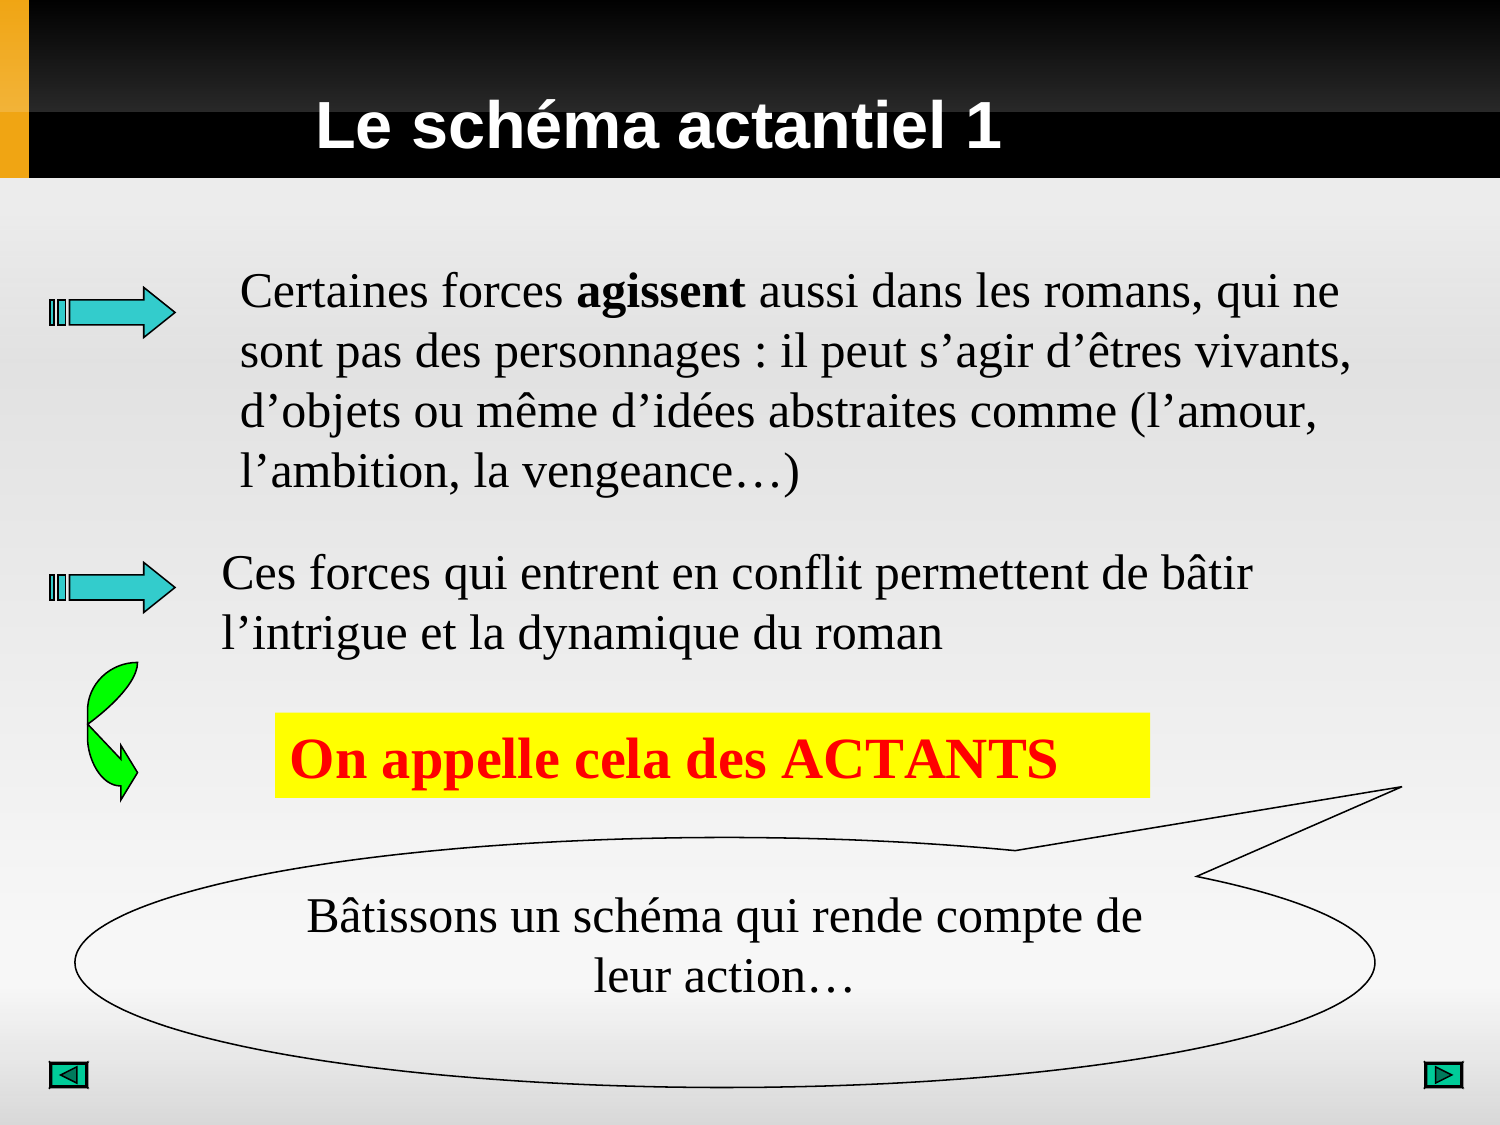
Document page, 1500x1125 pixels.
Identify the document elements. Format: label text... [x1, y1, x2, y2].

text_box [1426, 1062, 1463, 1088]
text_box [69, 562, 176, 613]
text_box On appelle cela des ACTANTS [275, 712, 1151, 798]
text_box Bâtissons un schéma qui rende compte de leur action… [74, 786, 1403, 1088]
text_box [58, 300, 66, 325]
text_box [69, 287, 176, 338]
text_box [50, 300, 54, 325]
text_box Certaines forces agissent aussi dans les romans, qui ne sont pas des personnages : il peut s’agir d’êtres vivants, d’objets ou même d’idées abstraites comme (l’amour, l’ambition, la vengeance…) [224, 249, 1375, 506]
text_box [87, 662, 138, 801]
text_box Ces forces qui entrent en conflit permettent de bâtir l’intrigue et la dynamique du roman [206, 531, 1363, 667]
text_box [51, 1062, 88, 1088]
title Le schéma actantiel 1 [299, 50, 1175, 201]
text_box [50, 575, 54, 600]
picture [0, 0, 1500, 1125]
text_box [58, 575, 66, 600]
